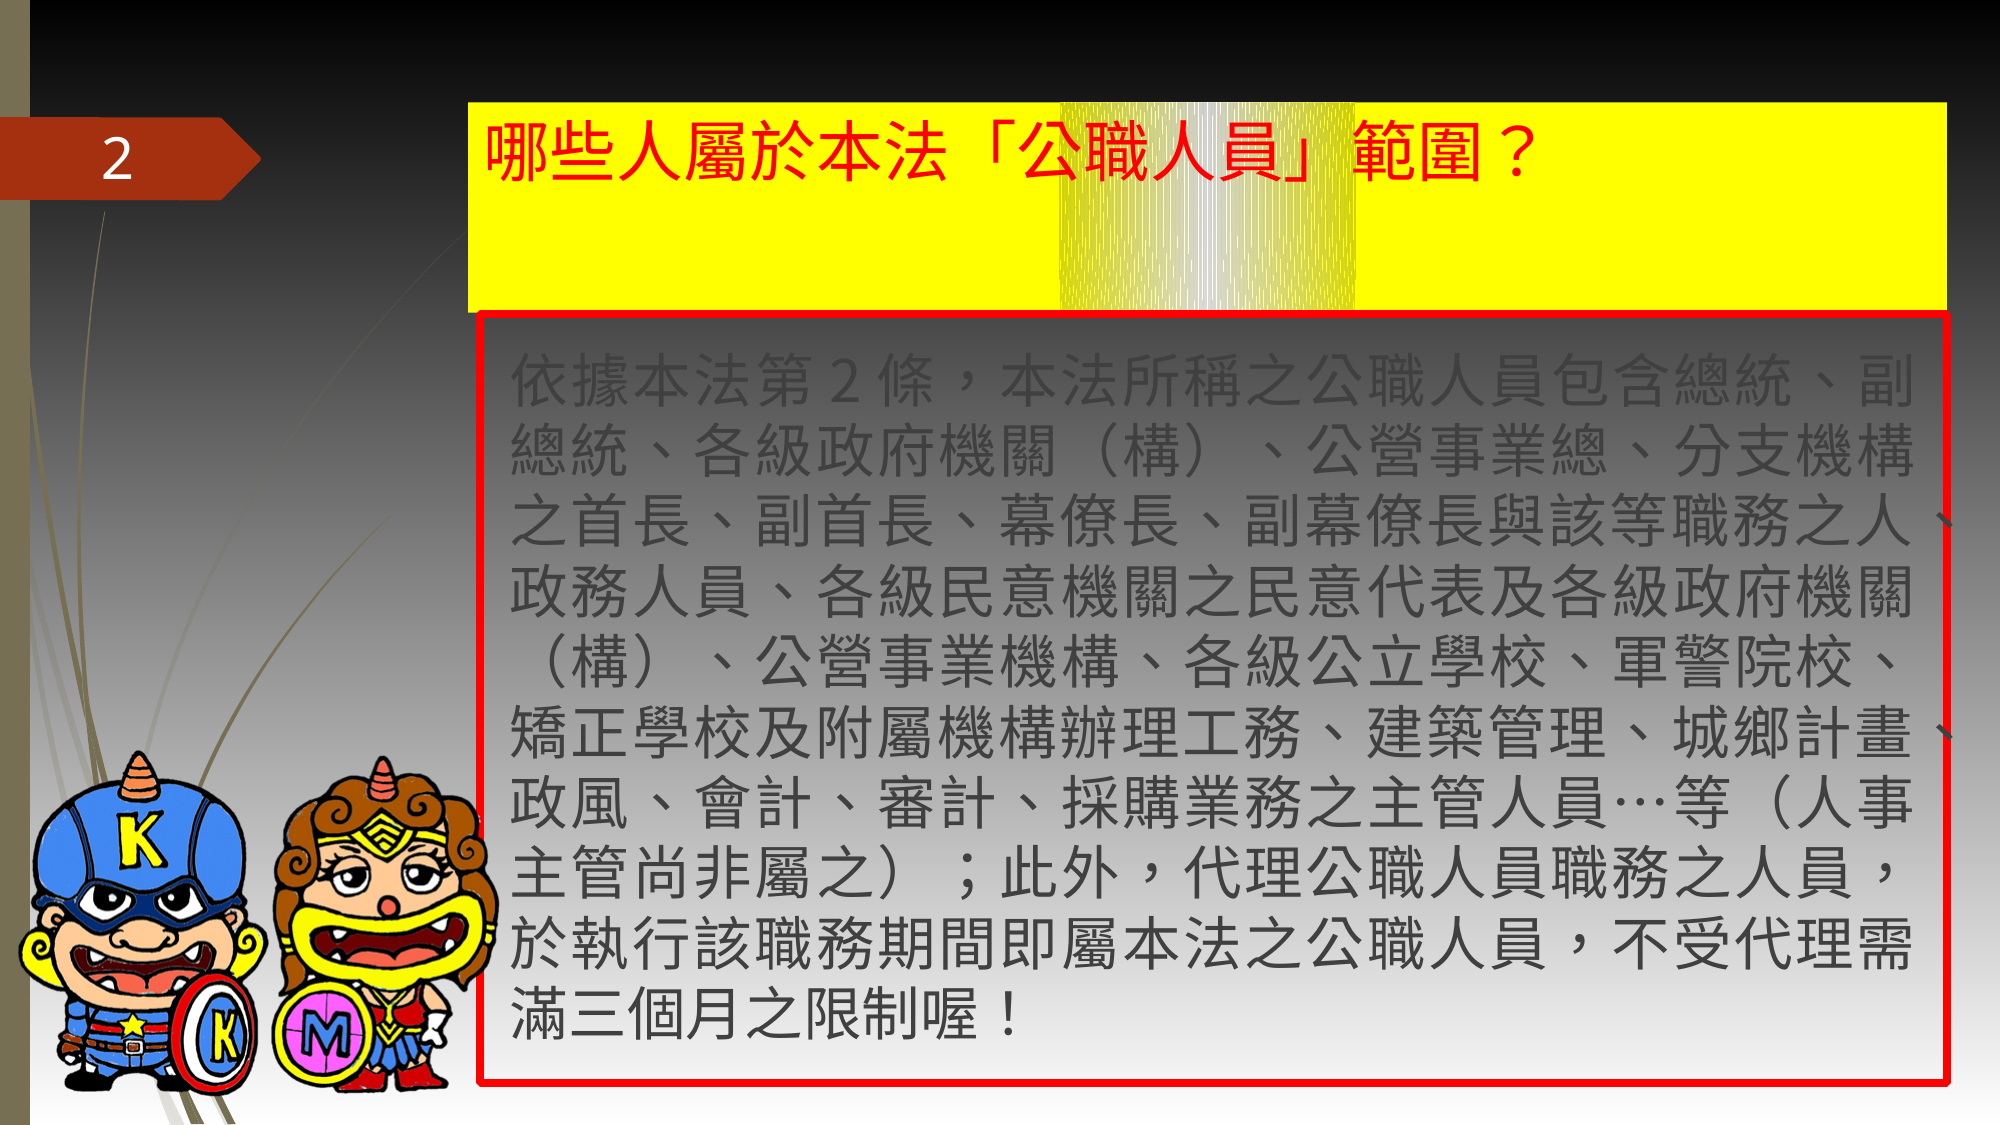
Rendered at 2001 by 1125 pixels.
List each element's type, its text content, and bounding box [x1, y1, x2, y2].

picture [0, 745, 510, 1101]
text_box 2 [86, 114, 199, 199]
title 哪些人屬於本法「公職人員」範圍？ [468, 102, 1947, 313]
list 依據本法第2條，本法所稱之公職人員包含總統、副總統、各級政府機關（構）、公營事業總、分支機構之首長、副首長、幕僚長、副幕僚長與該等職務之人、政務人員、各級民意機關之民意代表及各級政府機關（構）、公營事業機構、各級公立學校、軍警院校、矯正學校及附屬機構辦理工務、建築管理、城鄉計畫、政風、會計、審計、採購業務之主管人員…等（人事主管尚非屬之）；此外，代理公職人員職務之人員，於執行該職務期間即屬本法之公職人員，不受代理需滿三個月之限制喔！ [480, 313, 1947, 1084]
